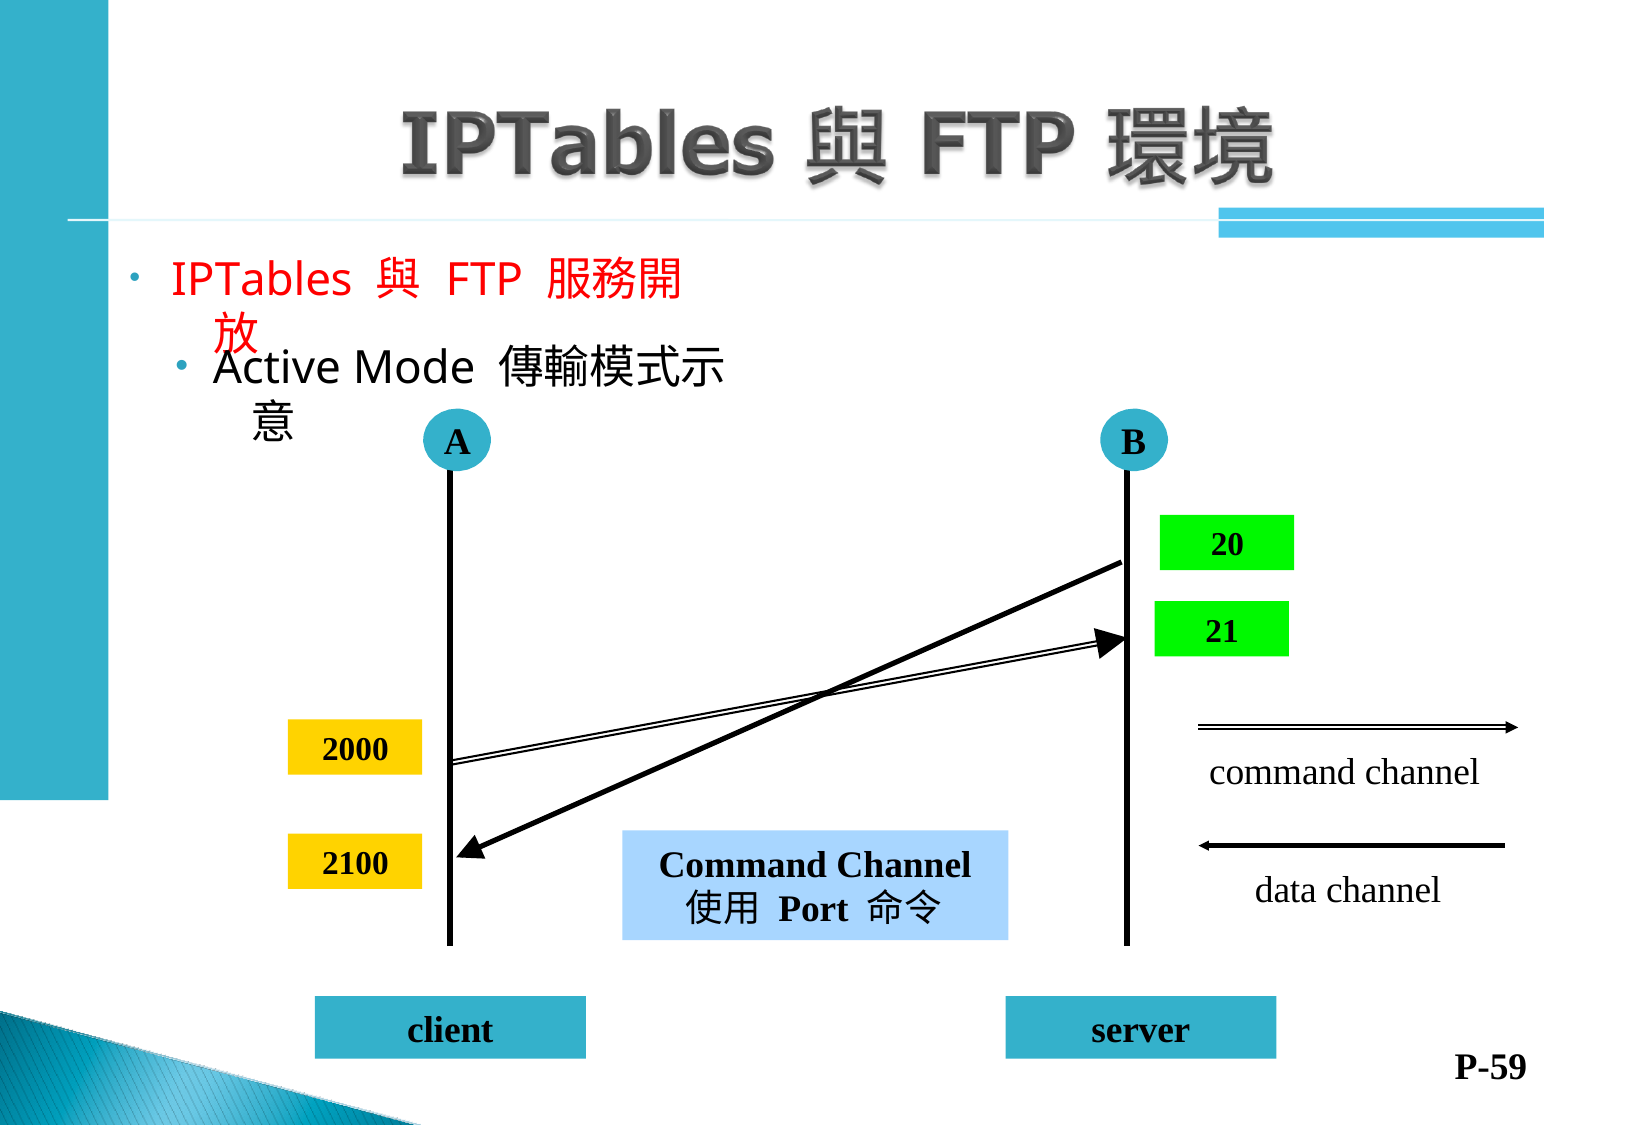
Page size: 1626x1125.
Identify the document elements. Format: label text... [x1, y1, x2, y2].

text_box [1198, 840, 1209, 851]
text_box 2000 [320, 727, 391, 770]
text_box 2100 [320, 841, 391, 884]
text_box Command Channel 使用 Port 命令 [656, 840, 974, 932]
text_box 20 21 [1203, 522, 1247, 651]
text_box [1159, 514, 1295, 571]
text_box [1100, 408, 1169, 472]
text_box [622, 830, 1009, 941]
text_box client [404, 1004, 497, 1052]
text_box [287, 719, 423, 775]
text_box P-47 [1452, 1042, 1532, 1090]
text_box [287, 833, 423, 889]
text_box [1154, 601, 1289, 657]
text_box [1093, 628, 1128, 659]
text_box [423, 408, 491, 472]
text_box A [441, 417, 474, 465]
text_box [314, 996, 586, 1059]
text_box command channel [1207, 746, 1486, 794]
text_box server [1089, 1004, 1194, 1052]
text_box [387, 81, 1285, 203]
text_box B [1118, 417, 1149, 465]
text_box data channel [1252, 864, 1446, 912]
text_box [1505, 721, 1519, 734]
text_box [456, 834, 486, 859]
text_box Active Mode 傳輸模式示意 [171, 338, 748, 394]
text_box IPTables 與 FTP 服務開放 [125, 250, 689, 306]
text_box [1005, 996, 1277, 1059]
